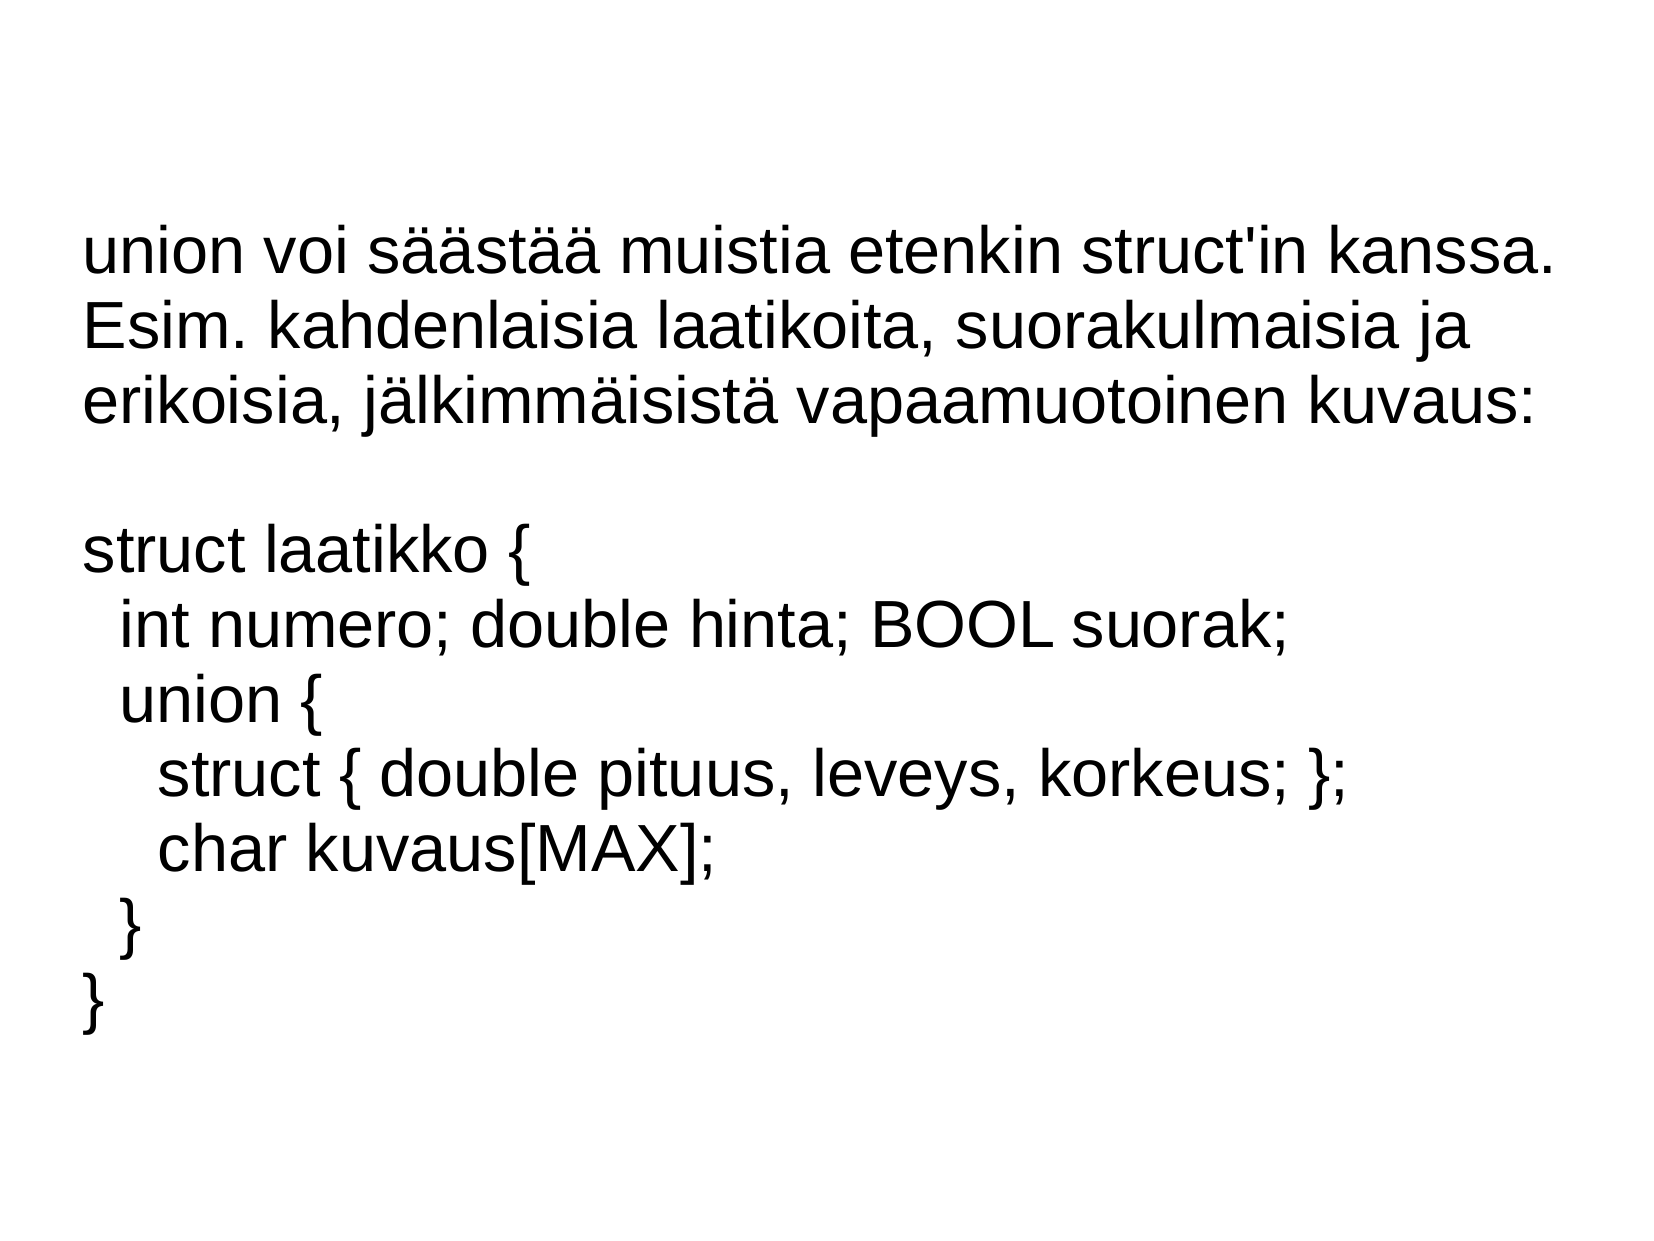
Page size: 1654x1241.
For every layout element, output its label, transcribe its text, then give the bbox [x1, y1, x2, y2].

text_box union voi säästää muistia etenkin struct'in kanssa. Esim. kahdenlaisia laatikoita, suorakulmaisia ja erikoisia, jälkimmäisistä vapaamuotoinen kuvaus: struct laatikko { int numero; double hinta; BOOL suorak; union { struct { double pituus, leveys, korkeus; }; char kuvaus[MAX]; } } [82, 213, 1571, 1186]
